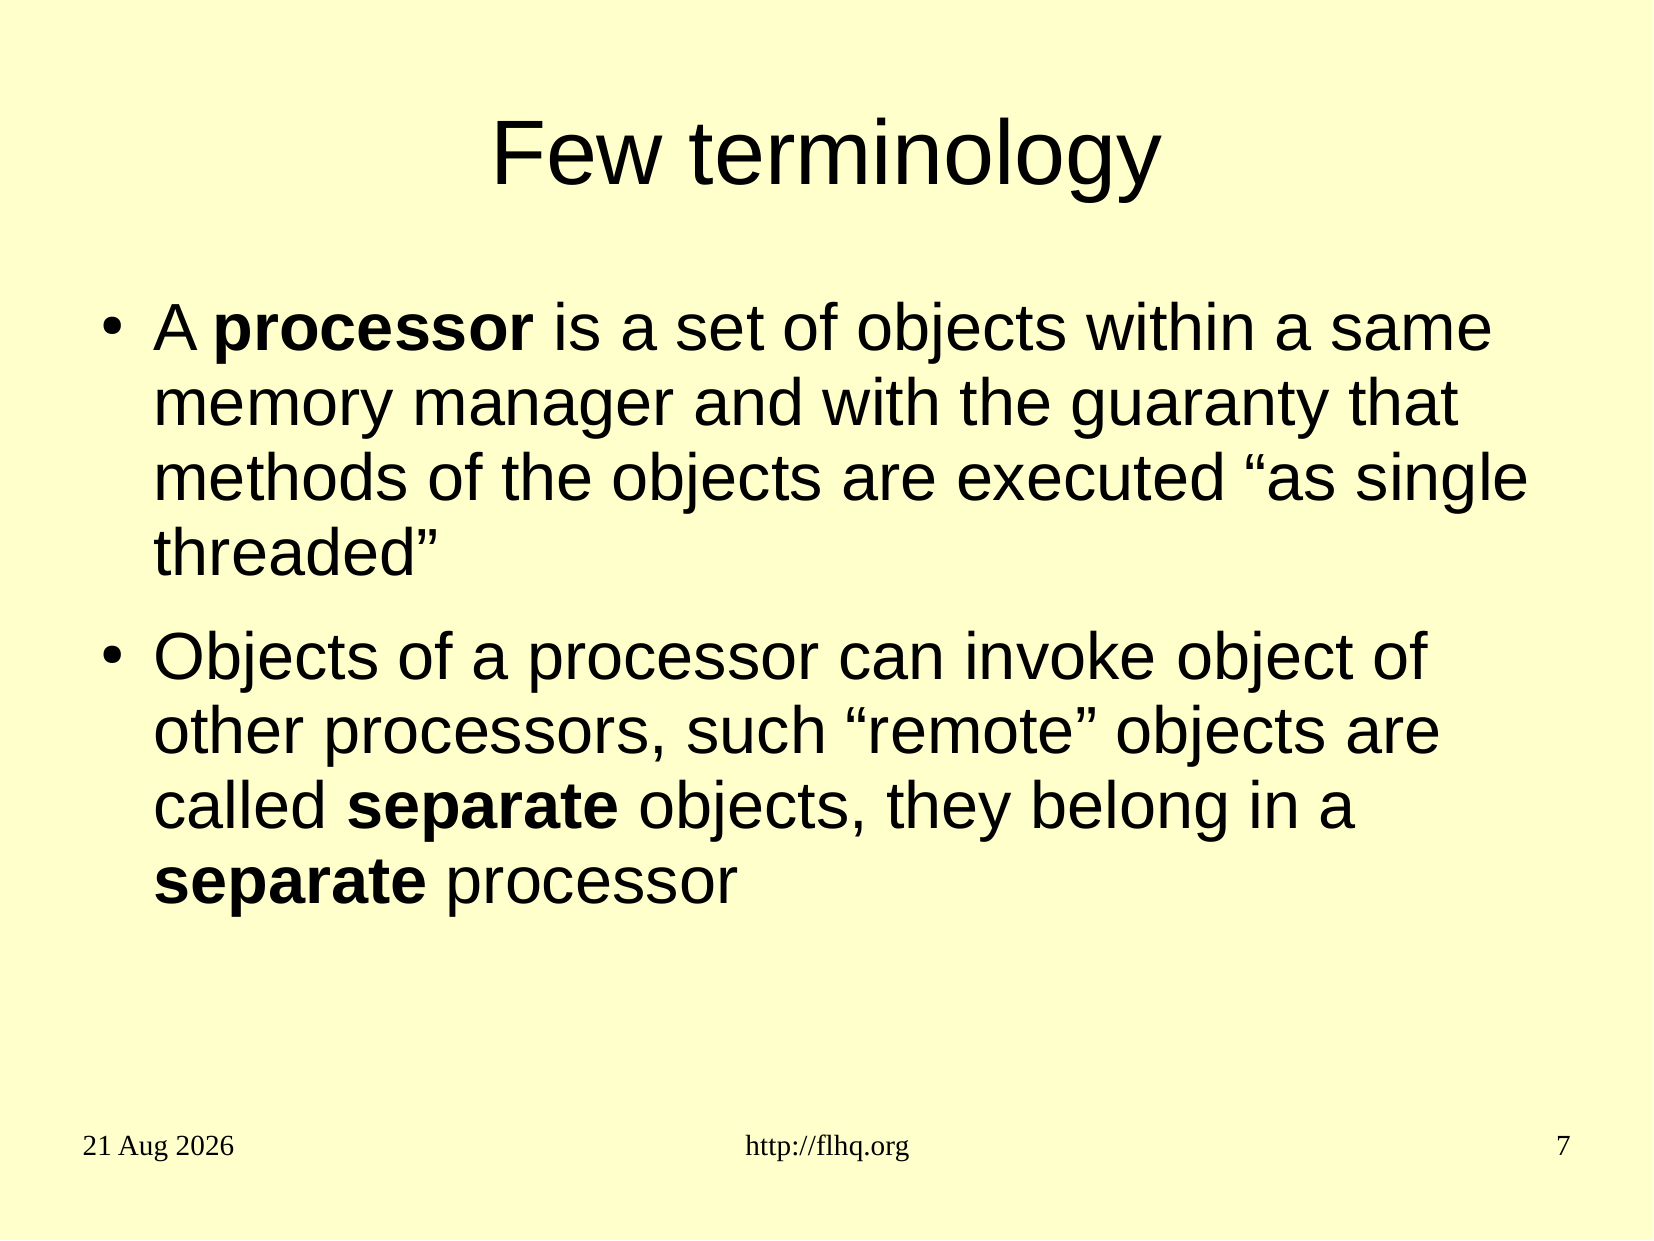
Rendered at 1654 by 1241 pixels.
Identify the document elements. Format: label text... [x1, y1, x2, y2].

title Few terminology [82, 49, 1571, 257]
list A processor is a set of objects within a same memory manager and with the guaranty that methods of the objects are executed “as single threaded” Objects of a processor can invoke object of other processors, such “remote” objects are called separate objects, they belong in a separate processor [82, 290, 1571, 1010]
